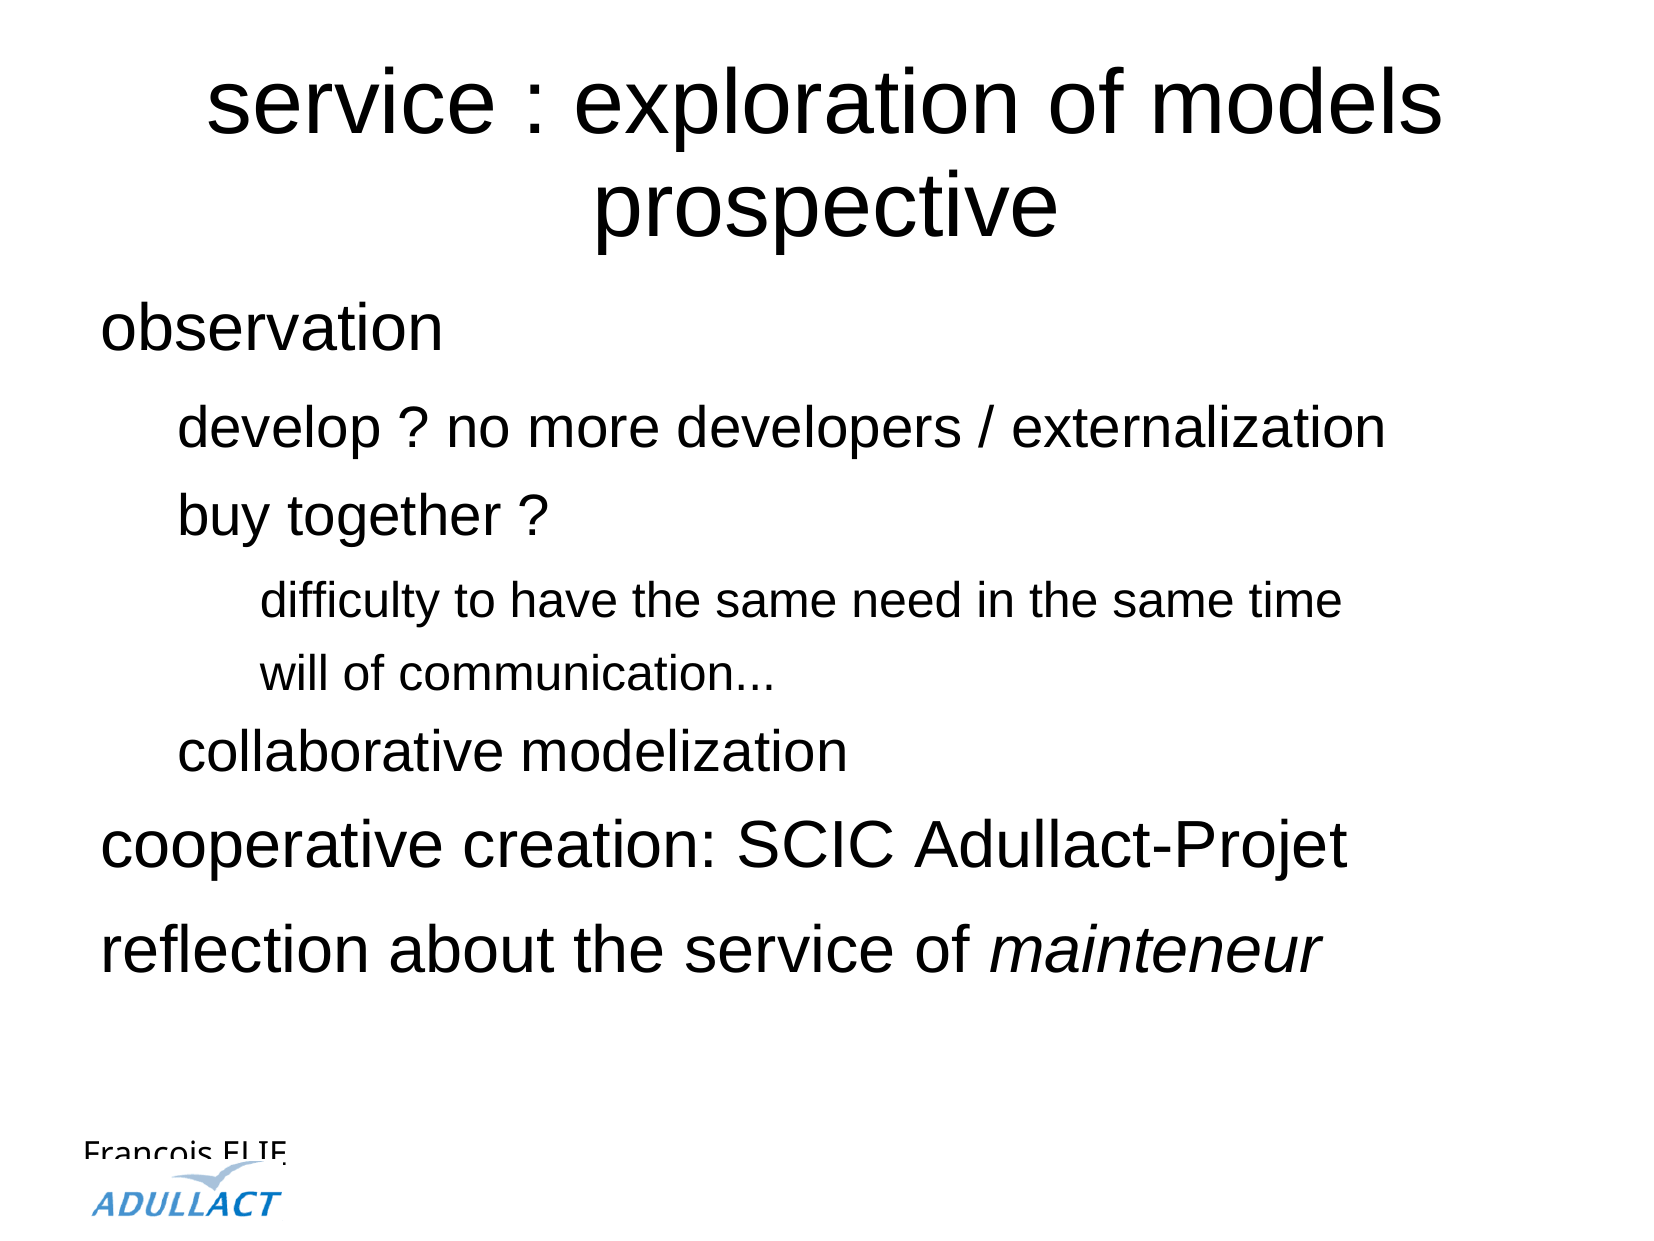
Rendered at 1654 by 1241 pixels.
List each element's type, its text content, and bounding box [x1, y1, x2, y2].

title service : exploration of models prospective [82, 39, 1571, 267]
picture [82, 1159, 283, 1221]
list observation develop ? no more developers / externalization buy together ? difficulty to have the same need in the same time will of communication... collaborative modelization cooperative creation: SCIC Adullact-Projet reflection about the service of mainteneur [82, 290, 1571, 1109]
